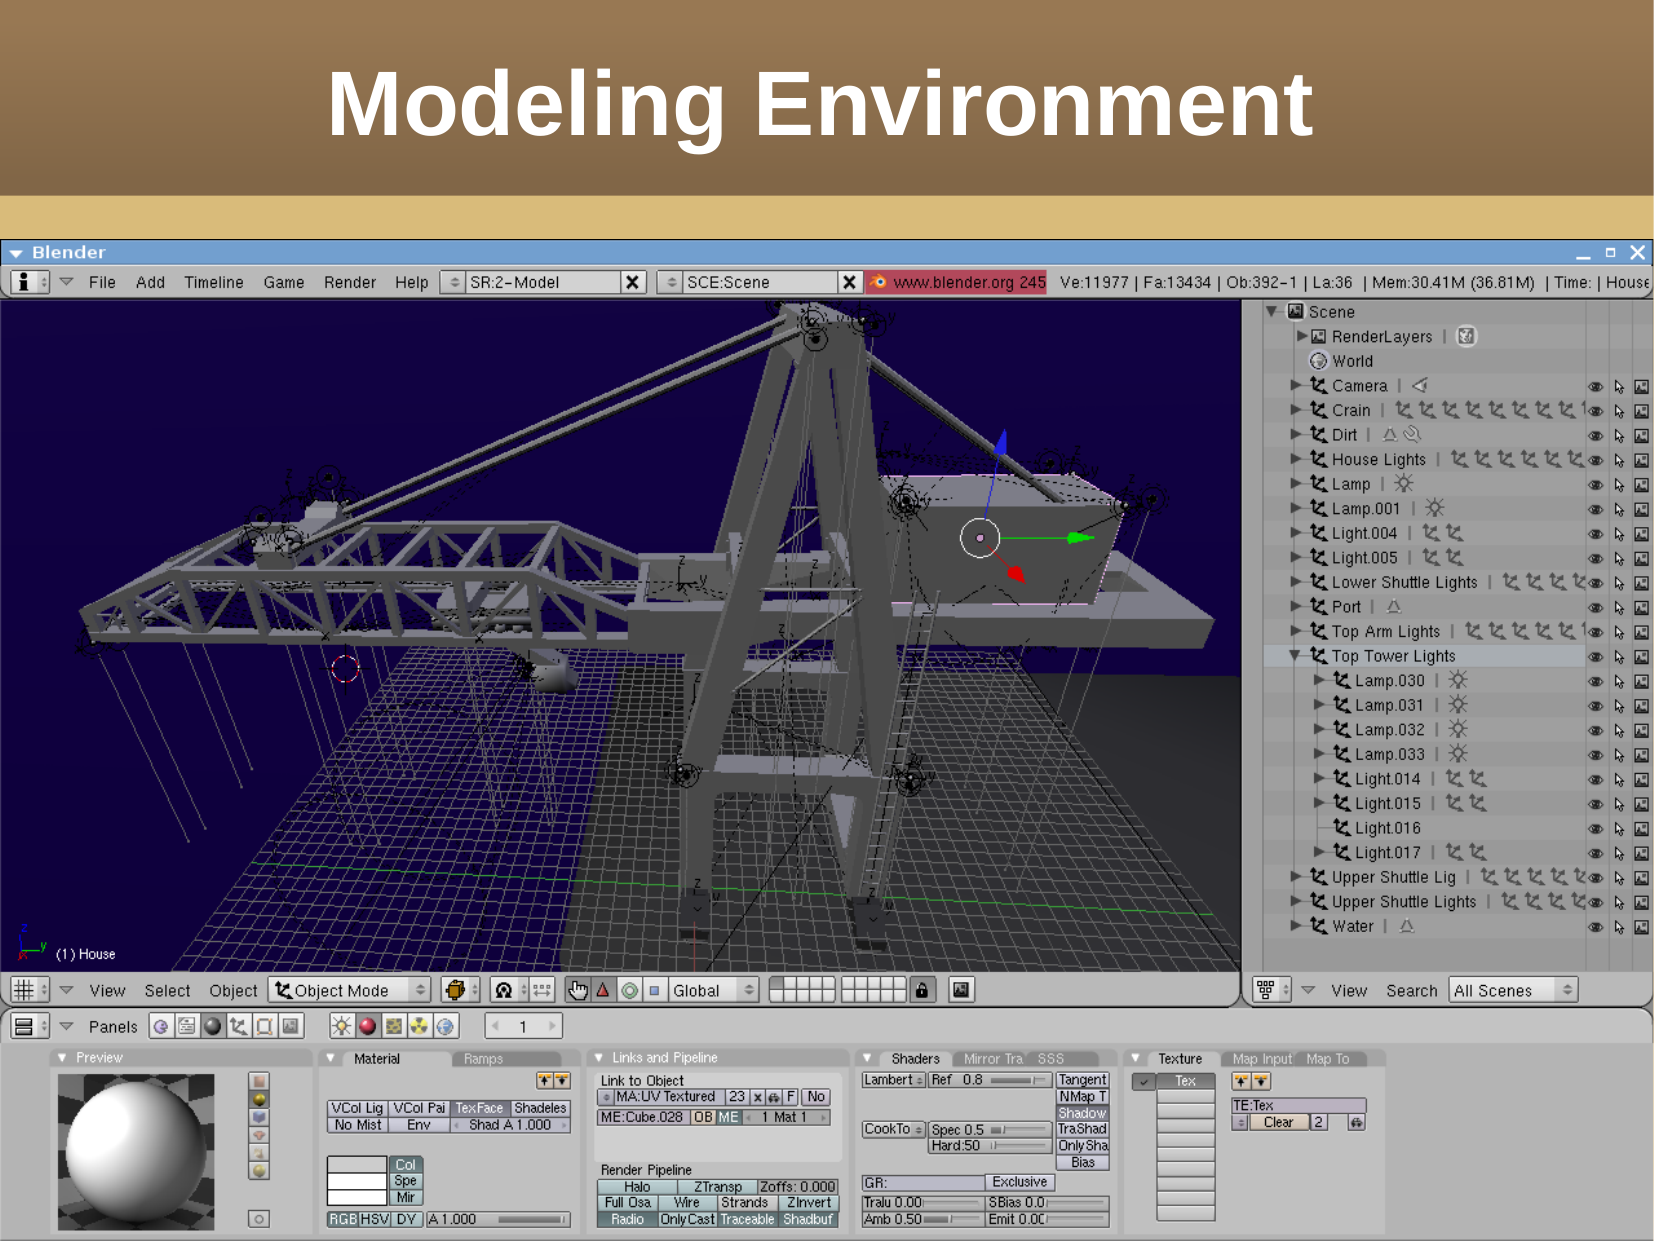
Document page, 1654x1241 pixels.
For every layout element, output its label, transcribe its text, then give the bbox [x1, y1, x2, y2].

picture [0, 0, 1654, 1241]
title Modeling Environment [76, 0, 1565, 208]
